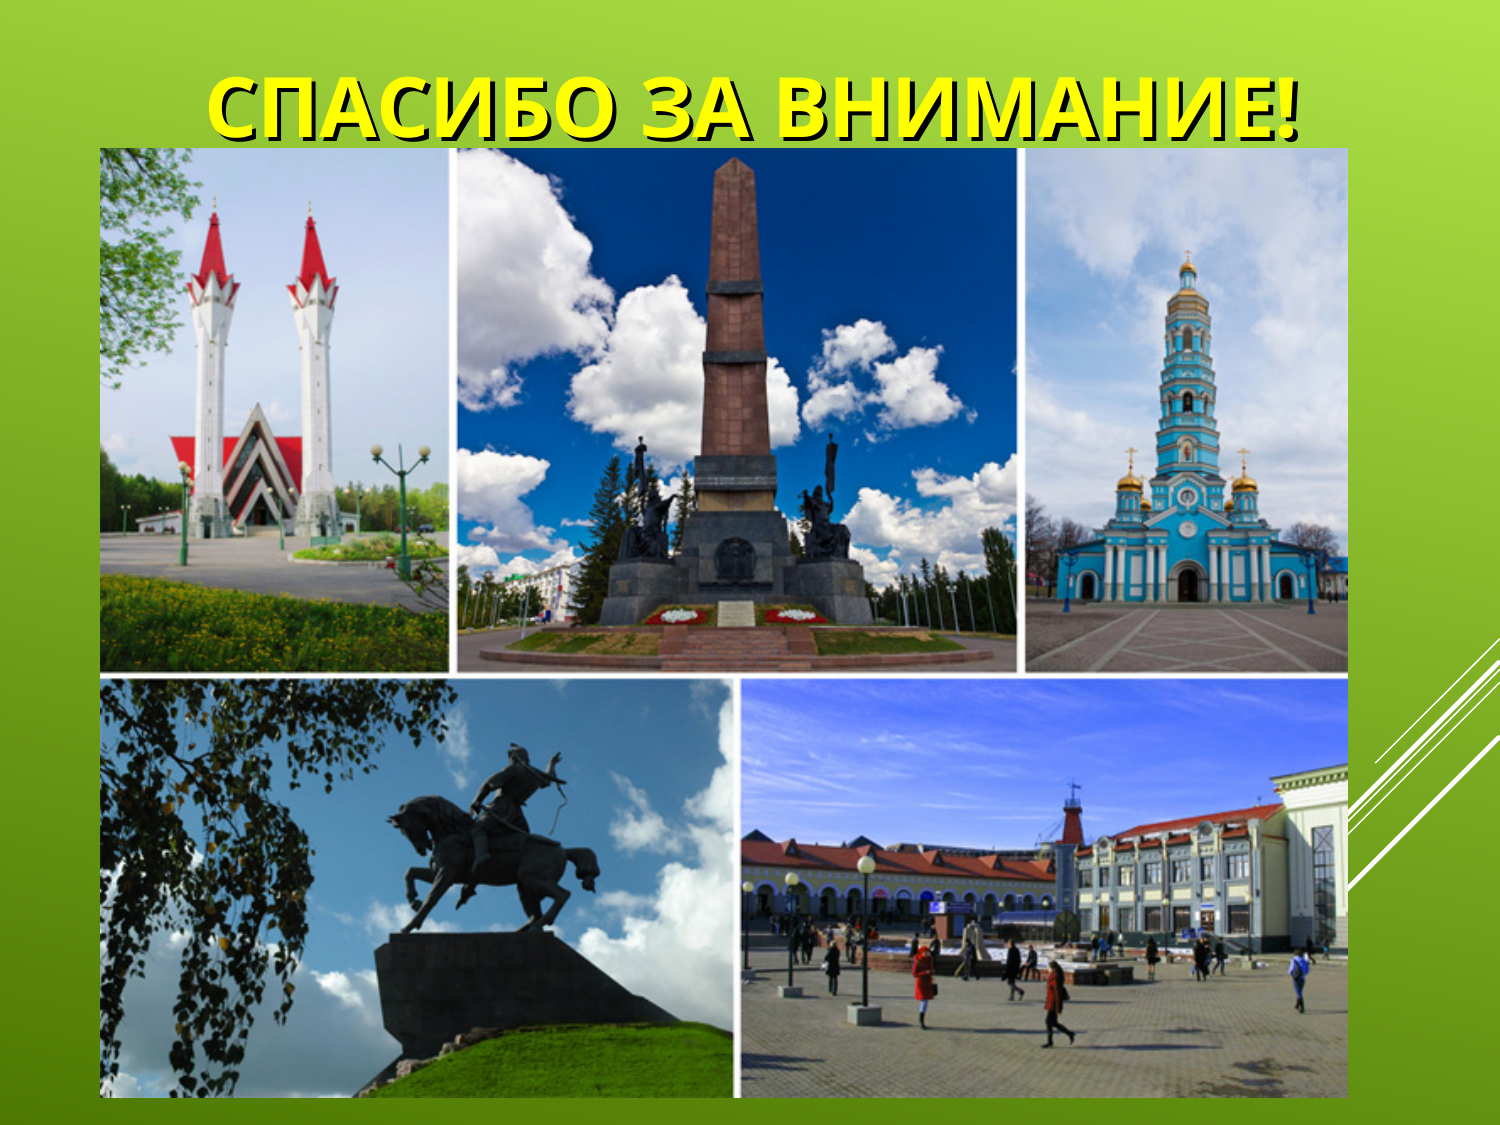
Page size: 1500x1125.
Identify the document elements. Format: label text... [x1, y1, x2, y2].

title Спасибо за внимание! [76, 42, 1427, 165]
picture [100, 149, 1348, 1098]
